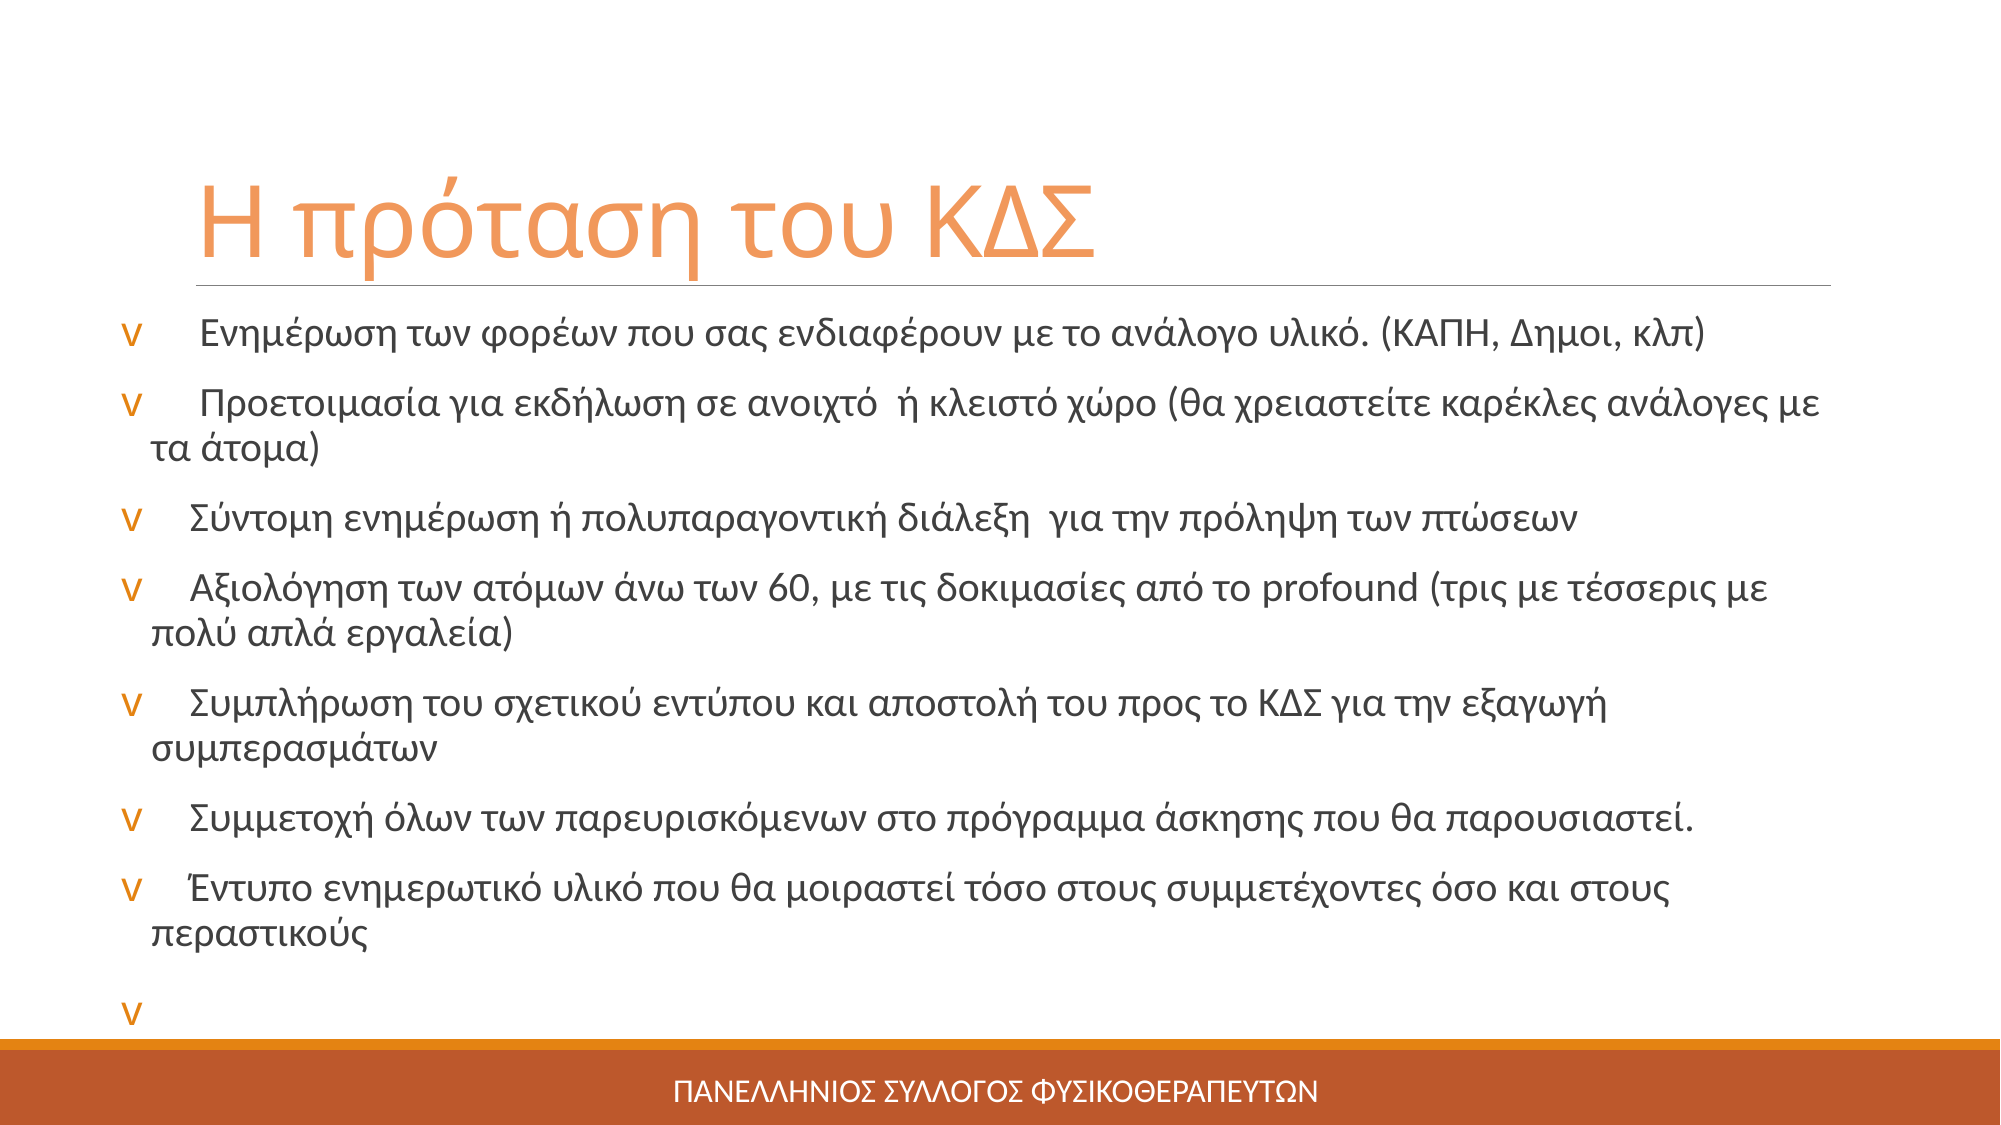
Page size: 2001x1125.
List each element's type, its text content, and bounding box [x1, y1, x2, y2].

list Ενημέρωση των φορέων που σας ενδιαφέρουν με το ανάλογο υλικό. (ΚΑΠΗ, Δημοι, κλπ) Προετοιμασία για εκδήλωση σε ανοιχτό ή κλειστό χώρο (θα χρειαστείτε καρέκλες ανάλογες με τα άτομα) Σύντομη ενημέρωση ή πολυπαραγοντική διάλεξη για την πρόληψη των πτώσεων Αξιολόγηση των ατόμων άνω των 60, με τις δοκιμασίες από το profound (τρις με τέσσερις με πολύ απλά εργαλεία) Συμπλήρωση του σχετικού εντύπου και αποστολή του προς το ΚΔΣ για την εξαγωγή συμπερασμάτων Συμμετοχή όλων των παρευρισκόμενων στο πρόγραμμα άσκησης που θα παρουσιαστεί. Έντυπο ενημερωτικό υλικό που θα μοιραστεί τόσο στους συμμετέχοντες όσο και στους περαστικούς [121, 302, 1860, 1024]
title Η πρόταση του ΚΔΣ [180, 47, 1831, 286]
text_box ΠΑΝΕΛΛΗΝΙΟΣ ΣΥΛΛΟΓΟΣ ΦΥΣΙΚΟΘΕΡΑΠΕΥΤΩΝ [604, 1059, 1396, 1120]
